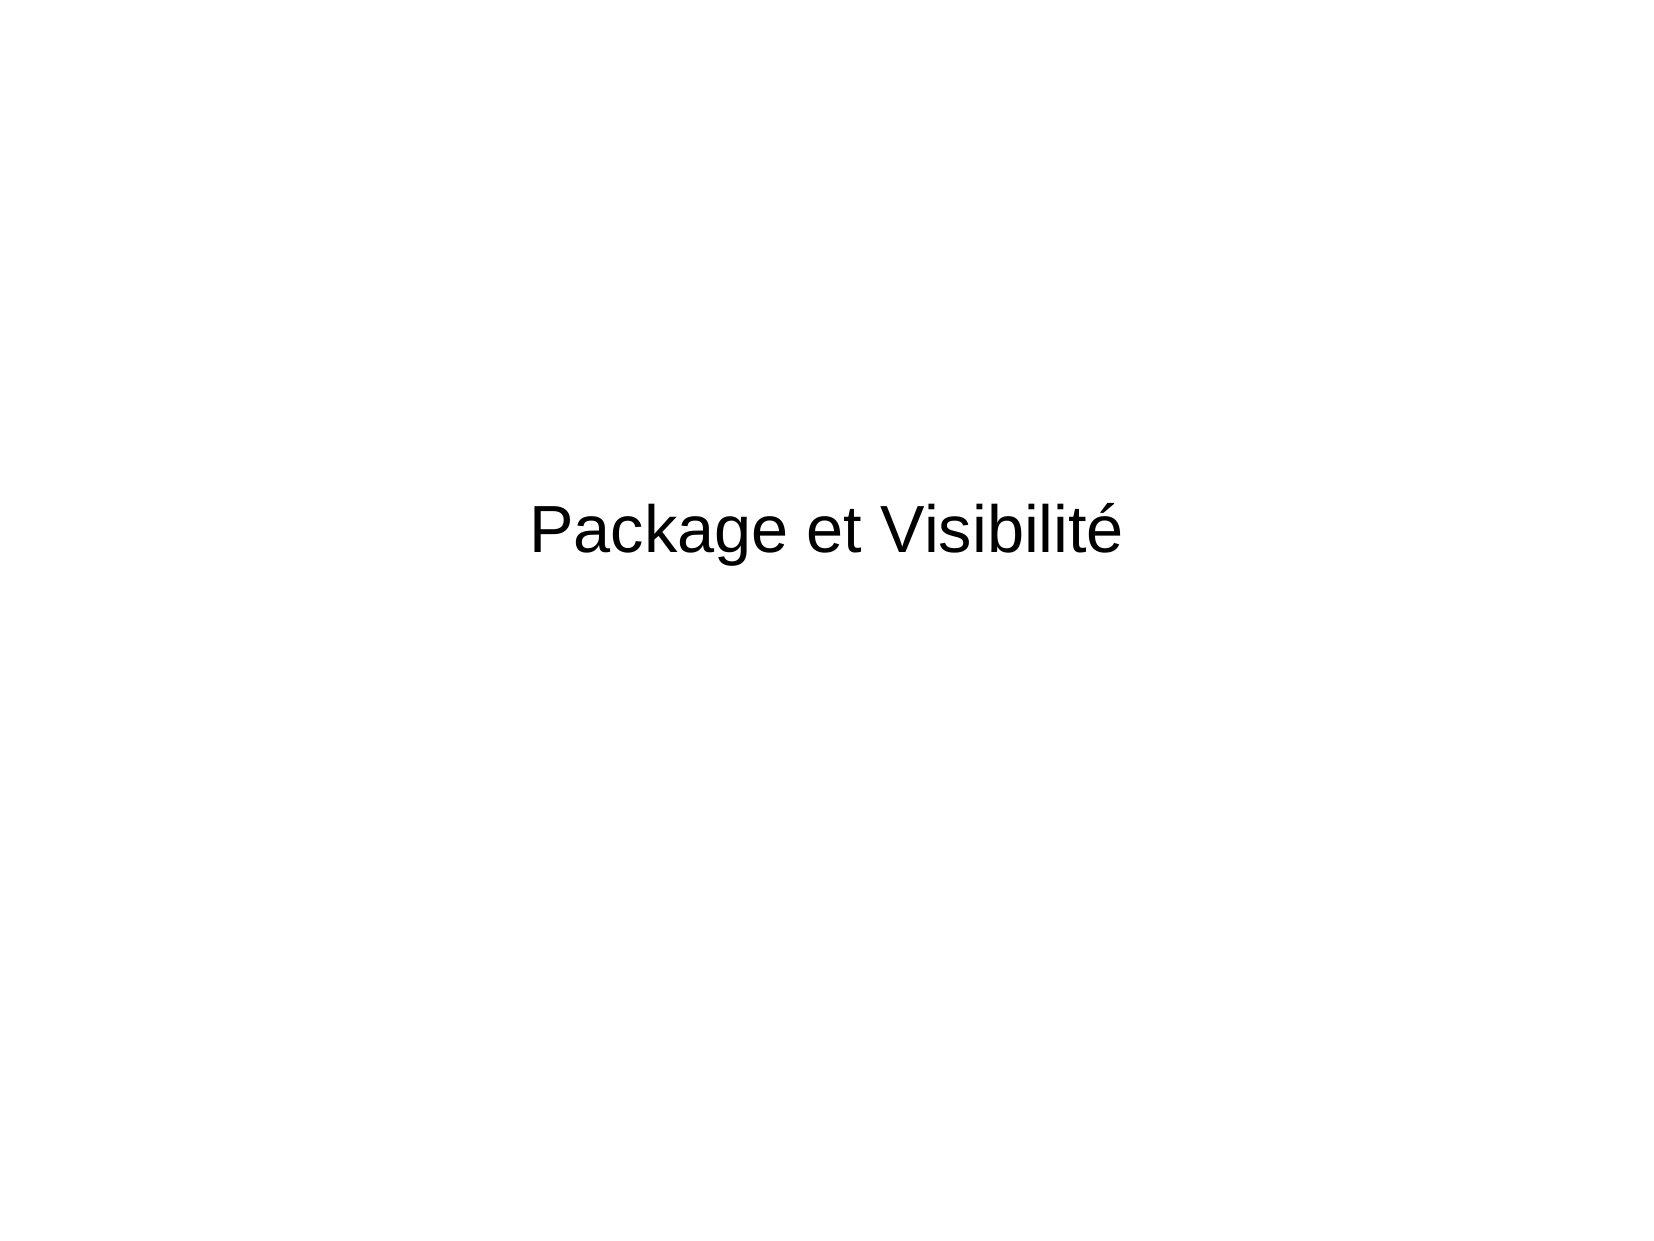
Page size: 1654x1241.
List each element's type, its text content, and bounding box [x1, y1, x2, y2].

subtitle Package et Visibilité [82, 49, 1571, 1010]
